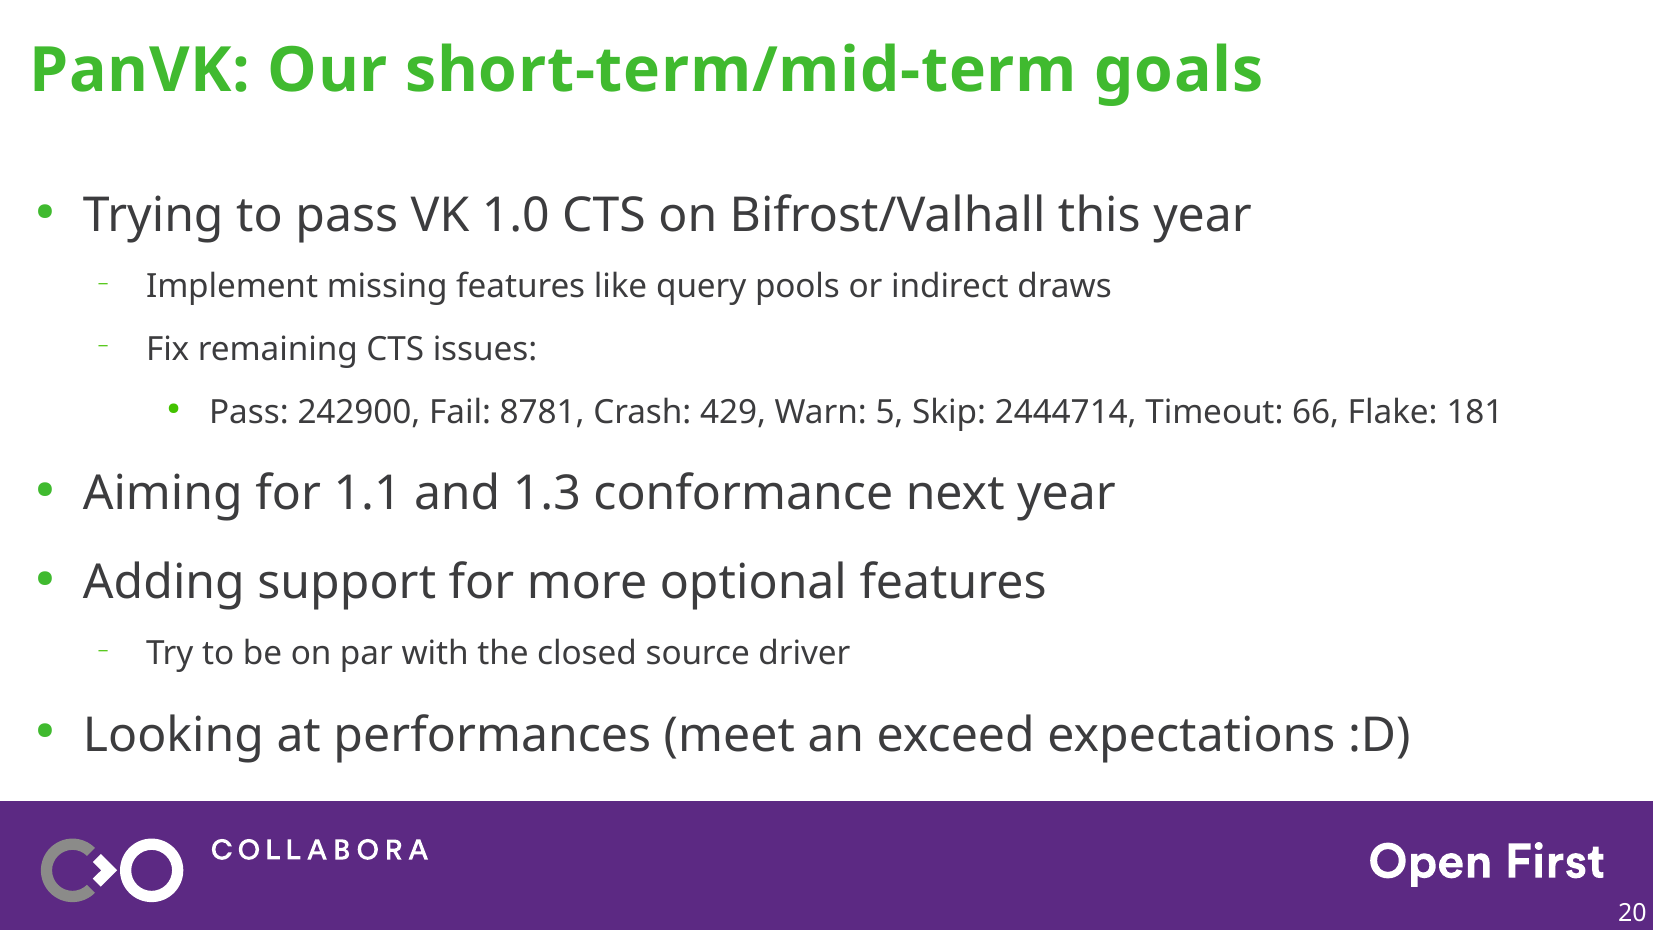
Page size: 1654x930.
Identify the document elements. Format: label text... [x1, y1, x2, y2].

title PanVK: Our short-term/mid-term goals [29, 28, 1602, 147]
list Trying to pass VK 1.0 CTS on Bifrost/Valhall this year Implement missing features like query pools or indirect draws Fix remaining CTS issues: Pass: 242900, Fail: 8781, Crash: 429, Warn: 5, Skip: 2444714, Timeout: 66, Flake: 181 Aiming for 1.1 and 1.3 conformance next year Adding support for more optional features Try to be on par with the closed source driver Looking at performances (meet an exceed expectations :D) [19, 154, 1607, 766]
